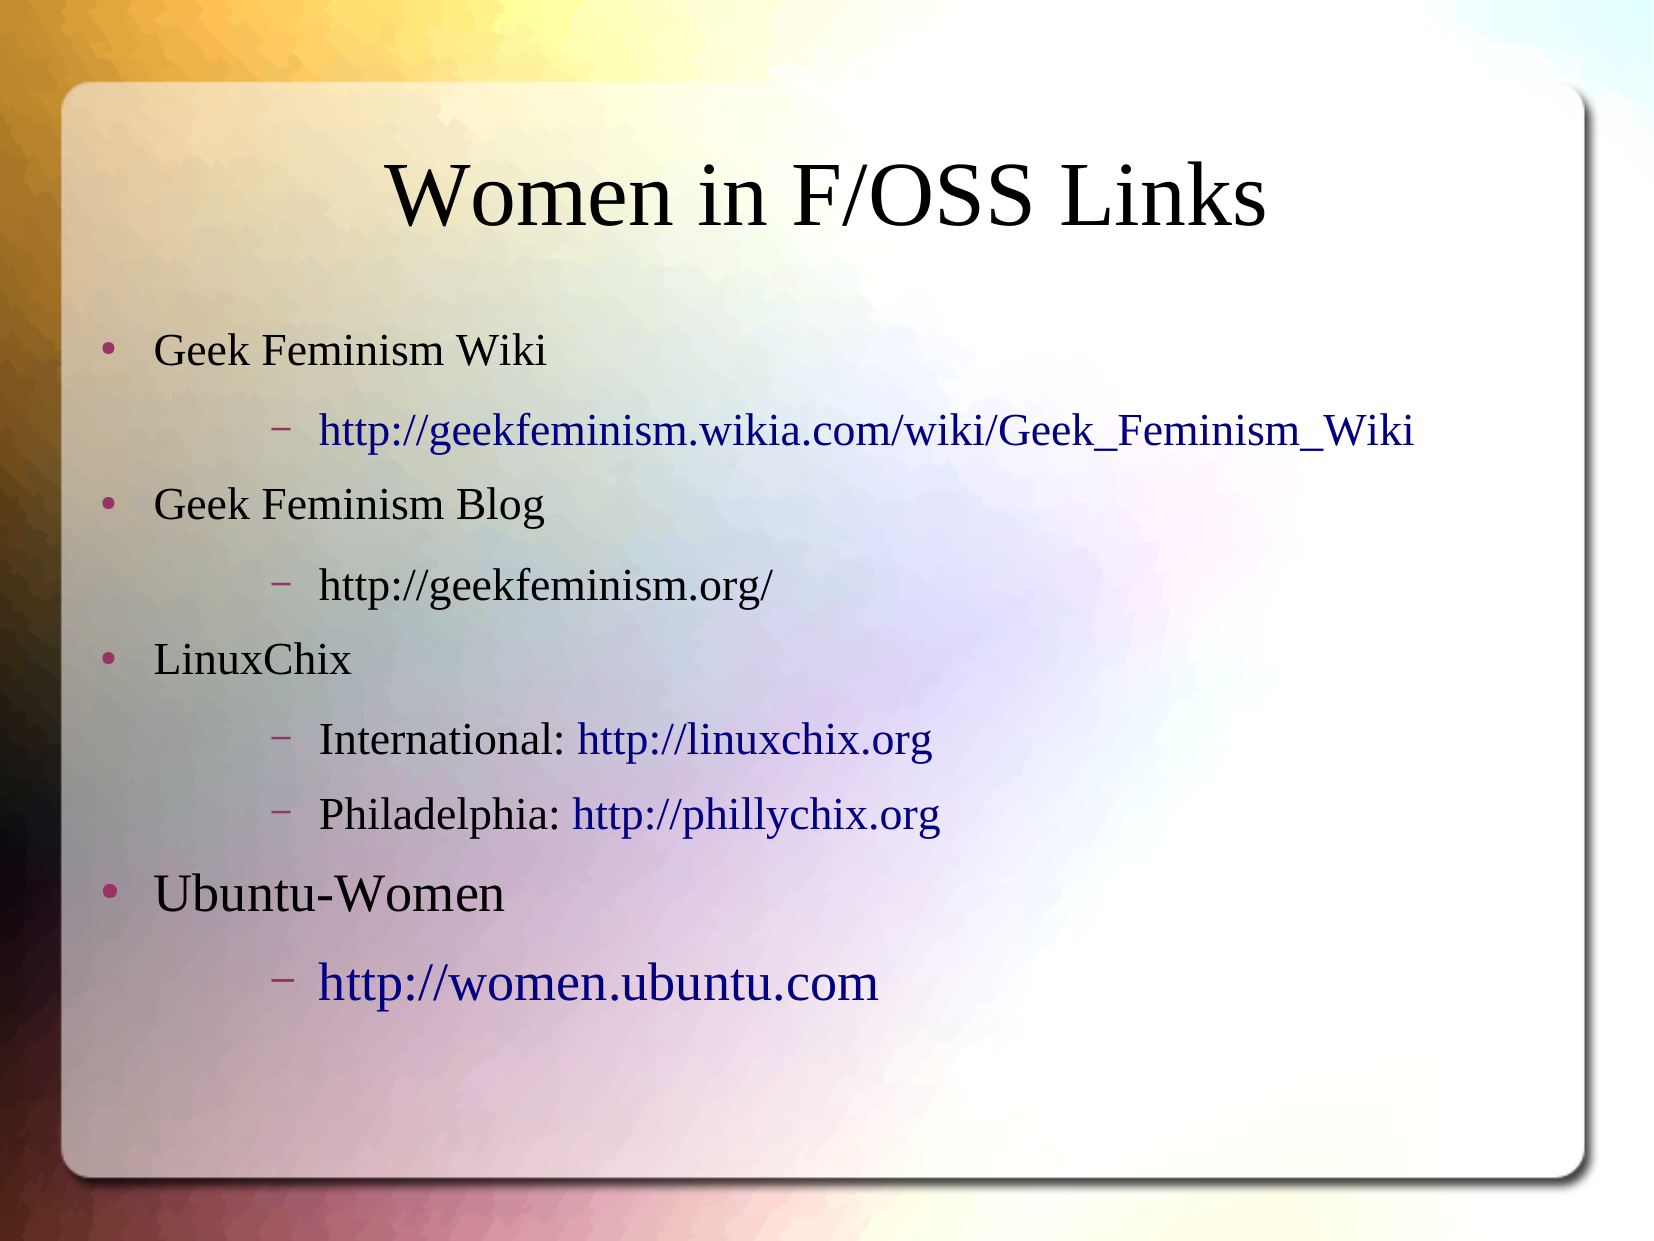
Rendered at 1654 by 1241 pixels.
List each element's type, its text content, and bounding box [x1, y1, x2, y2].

picture [0, 0, 1654, 1241]
list Geek Feminism Wiki http://geekfeminism.wikia.com/wiki/Geek_Feminism_Wiki Geek Feminism Blog http://geekfeminism.org/ LinuxChix International: http://linuxchix.org Philadelphia: http://phillychix.org Ubuntu-Women http://women.ubuntu.com [82, 324, 1571, 1129]
title Women in F/OSS Links [82, 90, 1571, 298]
